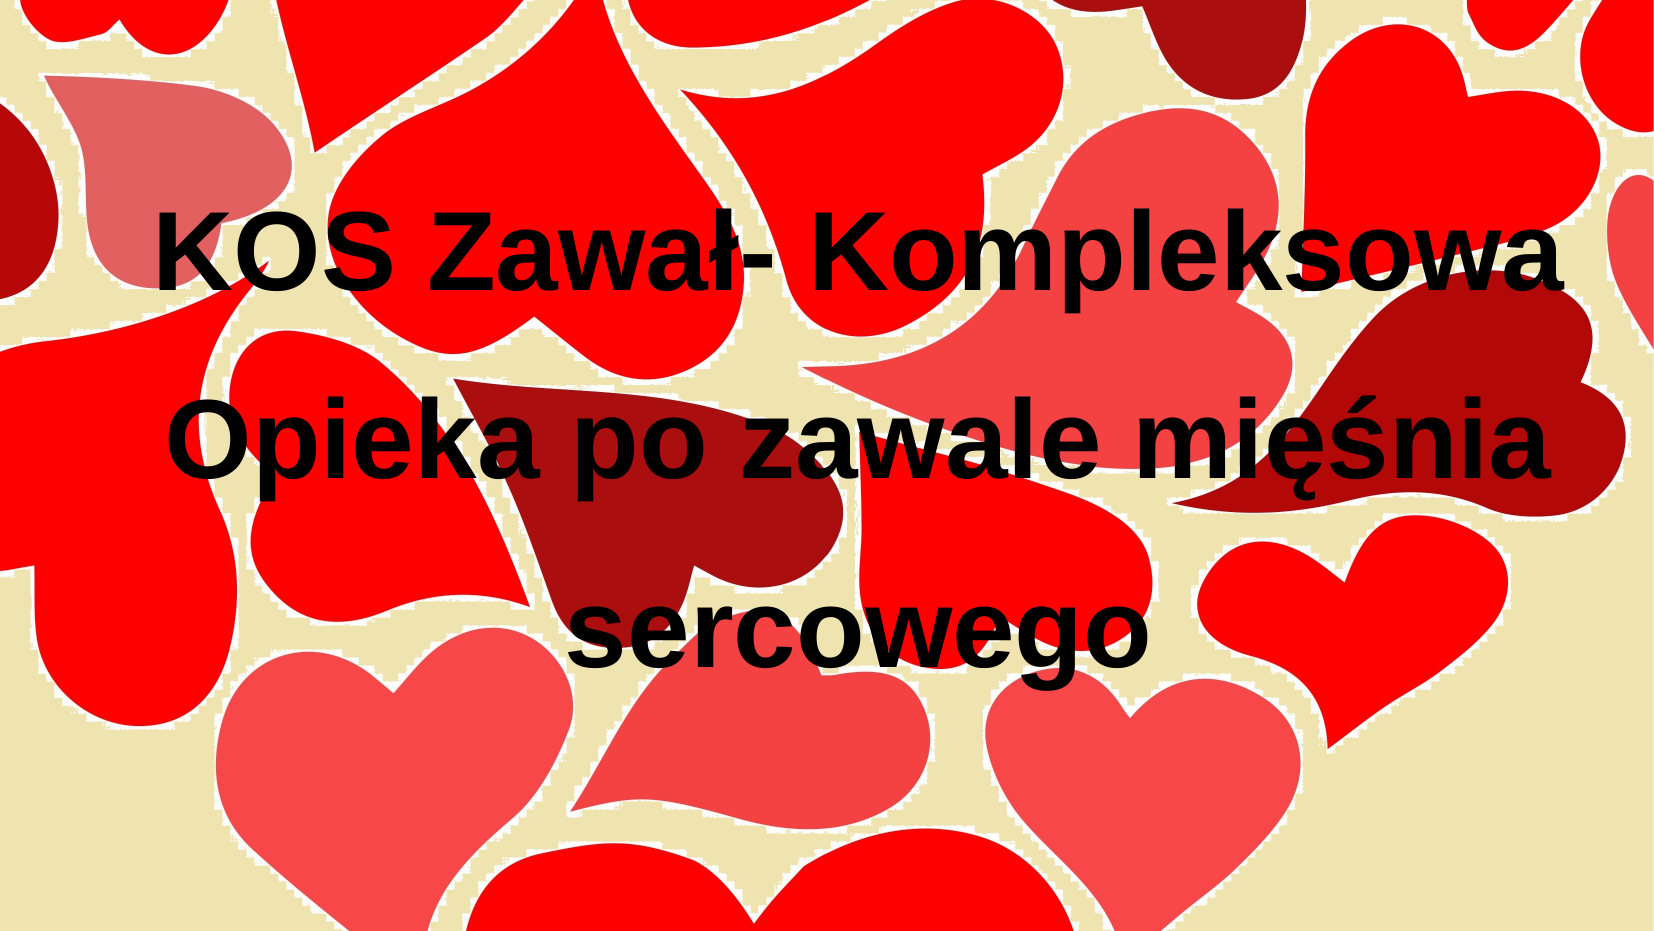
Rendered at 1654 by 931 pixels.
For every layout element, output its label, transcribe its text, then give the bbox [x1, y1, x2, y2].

list KOS Zawał- Kompleksowa Opieka po zawale mięśnia sercowego [82, 60, 1571, 758]
picture [0, 0, 1654, 931]
